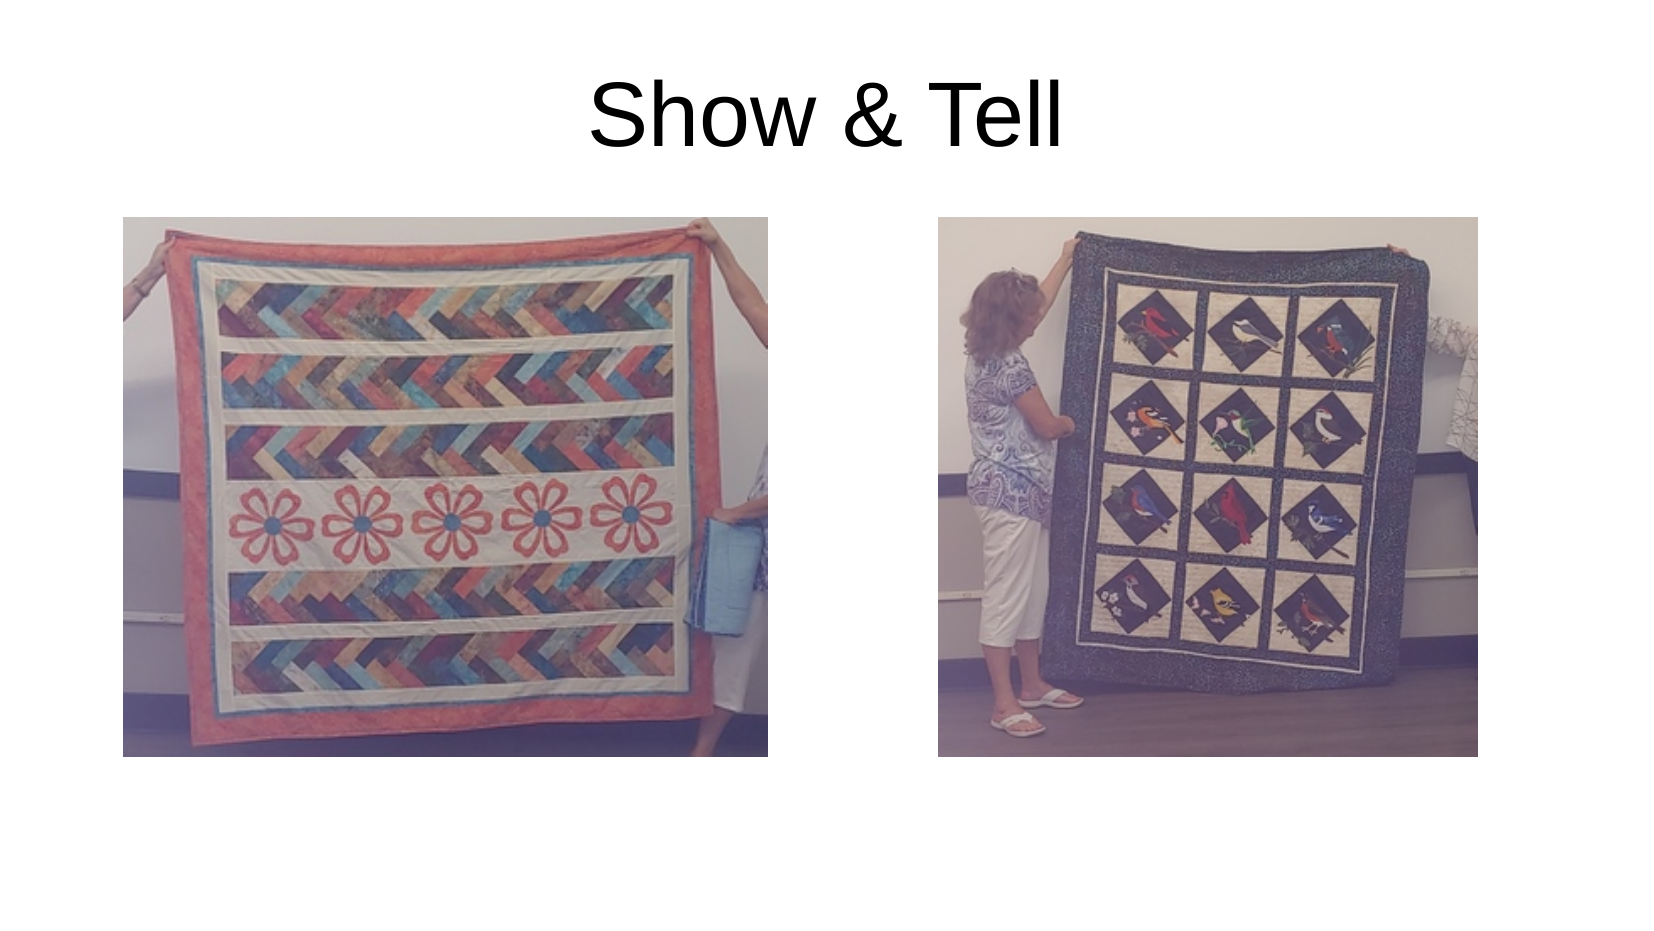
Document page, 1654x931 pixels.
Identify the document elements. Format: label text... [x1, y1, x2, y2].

picture [123, 217, 768, 757]
picture [938, 217, 1478, 757]
title Show & Tell [82, 37, 1571, 193]
